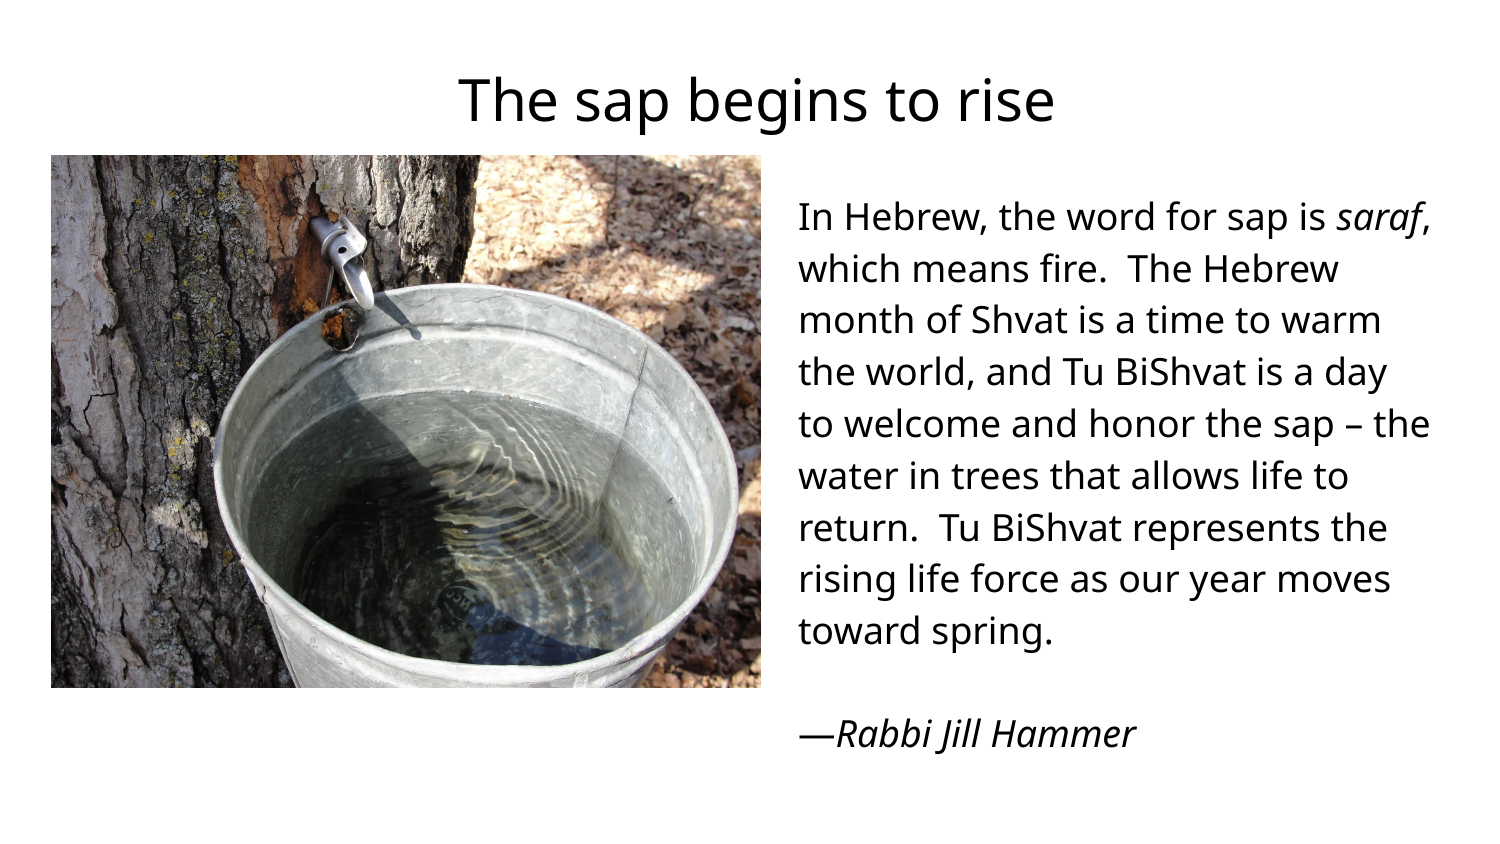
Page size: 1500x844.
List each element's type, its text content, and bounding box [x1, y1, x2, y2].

picture [51, 155, 761, 688]
title The sap begins to rise [51, 48, 1449, 143]
text_box In Hebrew, the word for sap is saraf, which means fire. The Hebrew month of Shvat is a time to warm the world, and Tu BiShvat is a day to welcome and honor the sap – the water in trees that allows life to return. Tu BiShvat represents the rising life force as our year moves toward spring. —Rabbi Jill Hammer [783, 171, 1449, 813]
